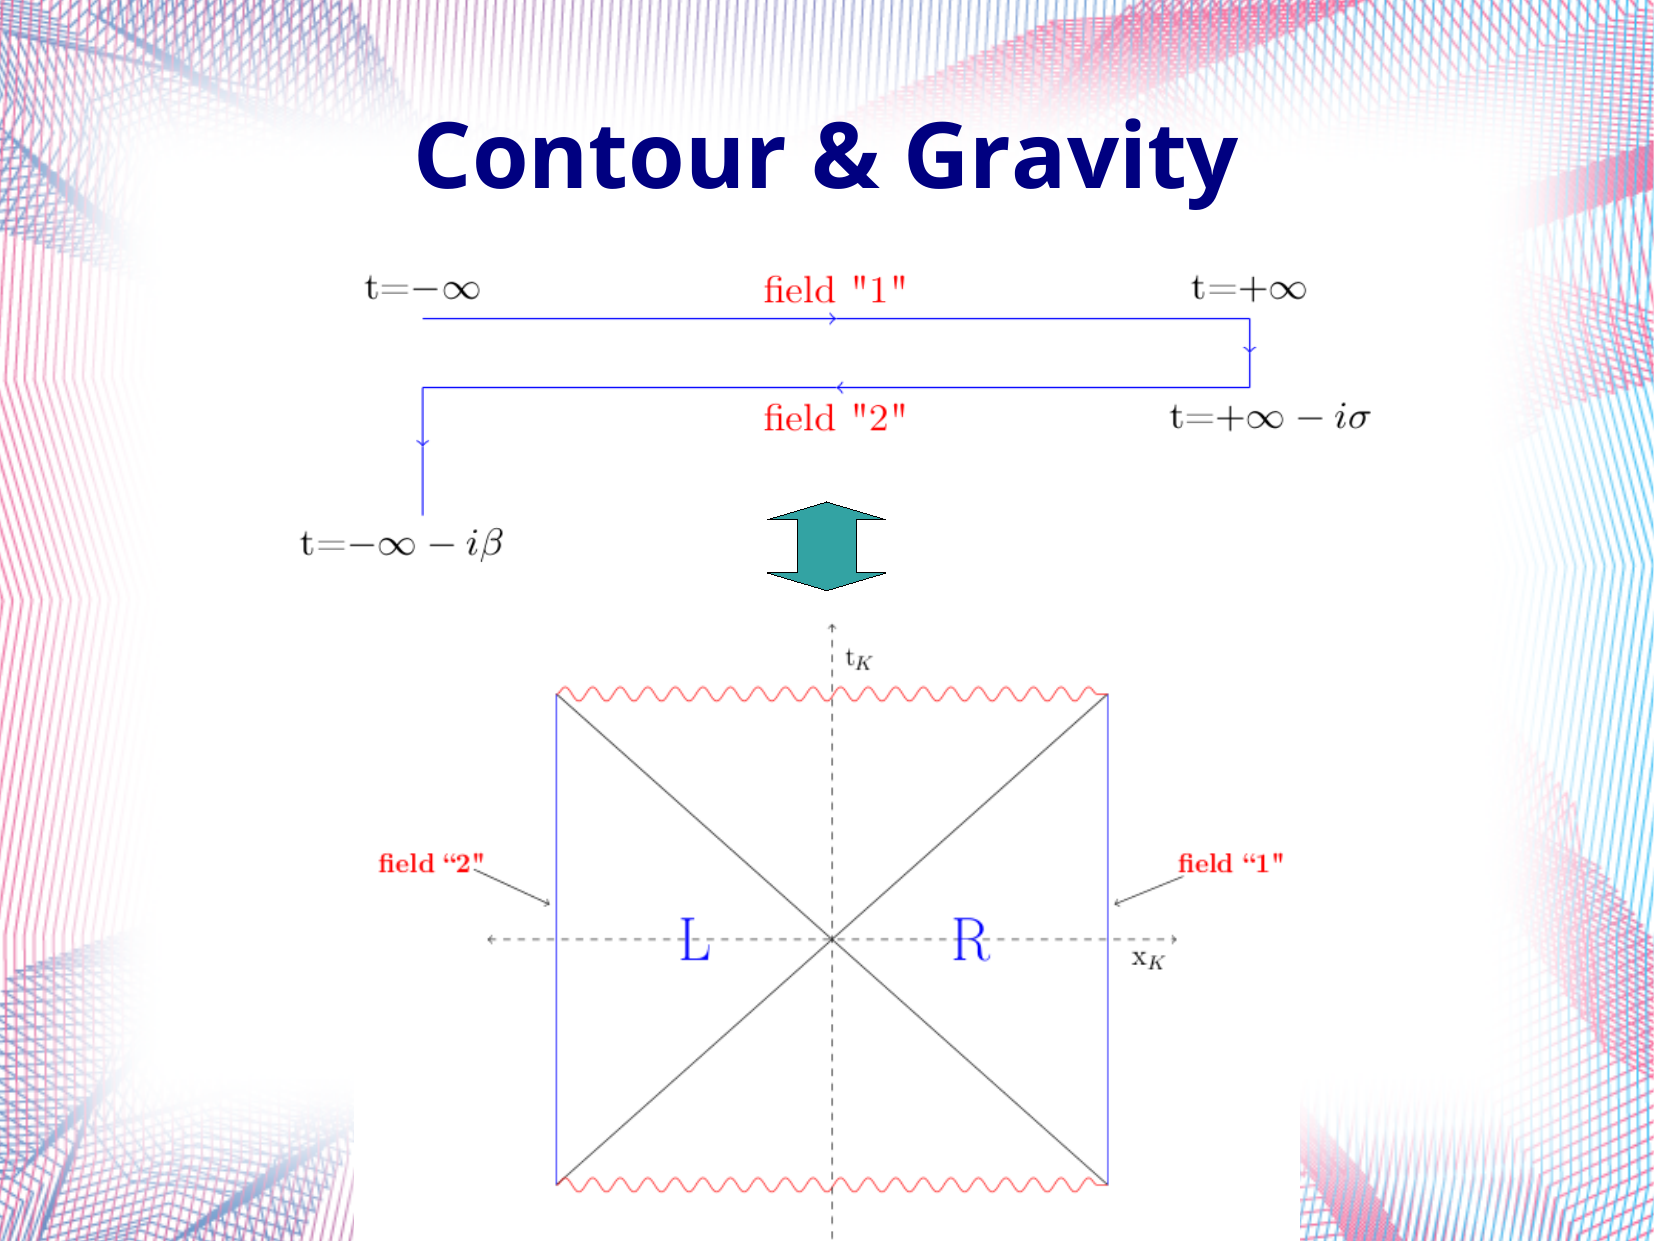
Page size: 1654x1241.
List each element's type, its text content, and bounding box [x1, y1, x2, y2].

text_box [767, 501, 886, 591]
picture [0, 0, 1654, 1241]
title Contour & Gravity [82, 49, 1571, 257]
